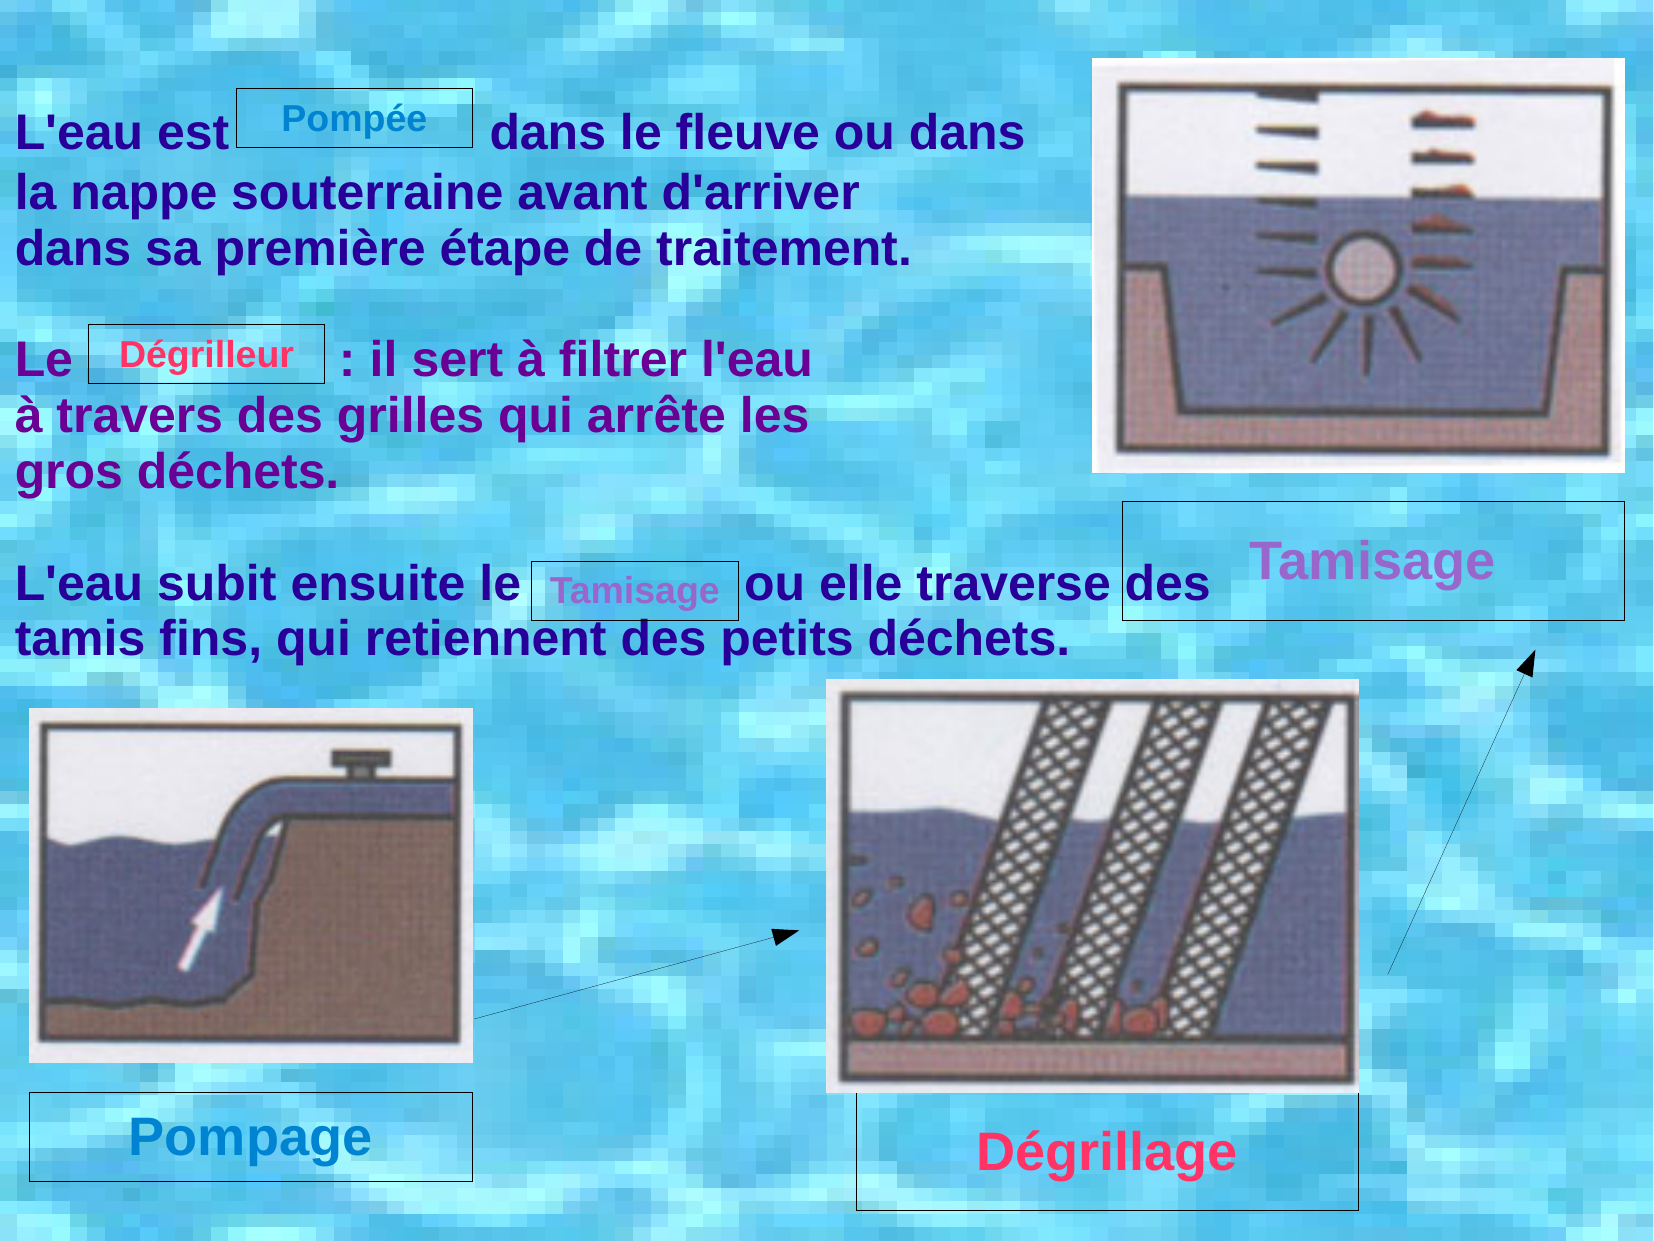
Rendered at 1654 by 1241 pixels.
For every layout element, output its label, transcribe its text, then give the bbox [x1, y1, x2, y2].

text_box Tamisage [1122, 501, 1625, 621]
text_box Dégrilleur [88, 324, 325, 384]
picture [0, 0, 1654, 1241]
text_box Pompage [29, 1092, 473, 1182]
text_box Pompée [236, 88, 473, 148]
text_box Tamisage [531, 561, 739, 621]
text_box L'eau est dans le fleuve ou dans la nappe souterraine avant d'arriver dans sa première étape de traitement. Le : il sert à filtrer l'eau à travers des grilles qui arrête les gros déchets. L'eau subit ensuite le ou elle traverse des tamis fins, qui retiennent des petits déchets. [0, 88, 1359, 739]
text_box Dégrillage [856, 1093, 1359, 1211]
